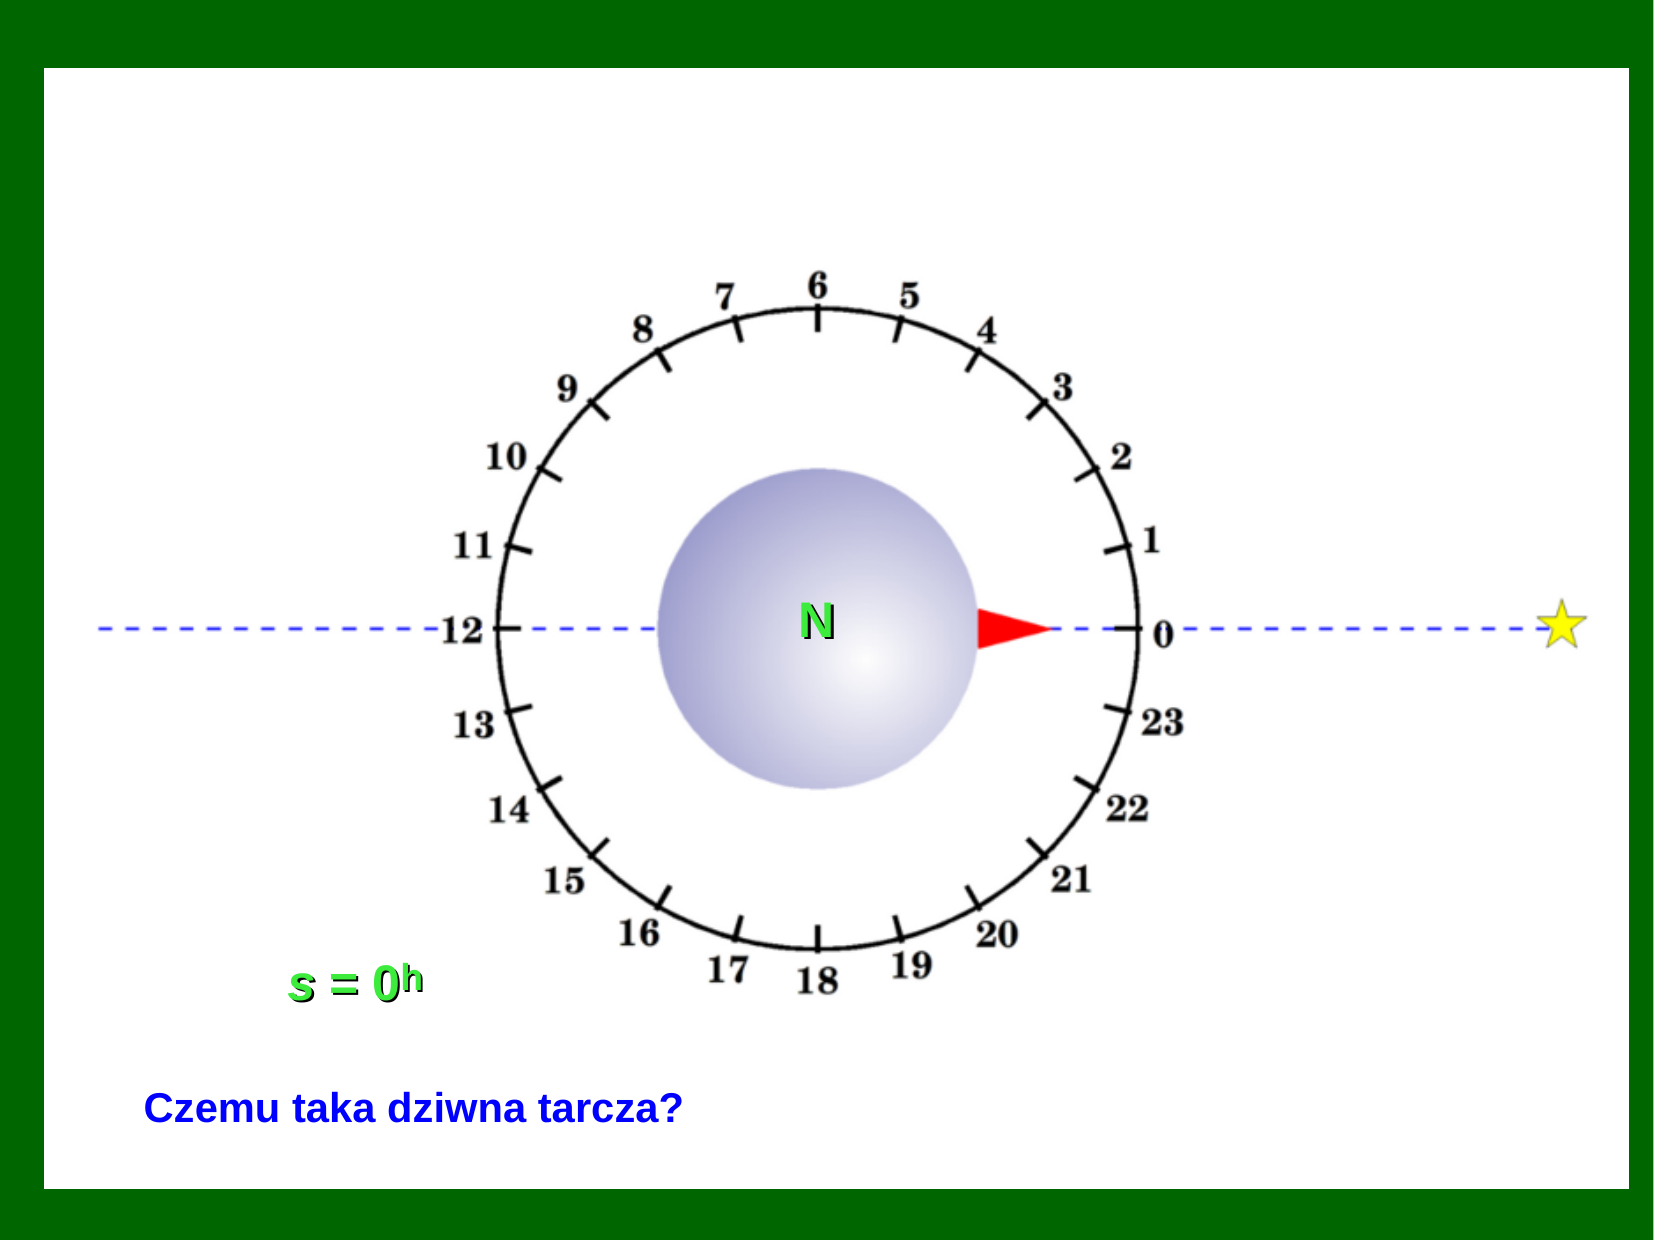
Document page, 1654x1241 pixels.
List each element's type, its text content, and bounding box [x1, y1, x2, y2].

picture [44, 68, 1629, 1189]
text_box s = 0h [272, 948, 439, 1020]
text_box N [783, 585, 850, 656]
text_box Czemu taka dziwna tarcza? [128, 1077, 701, 1139]
